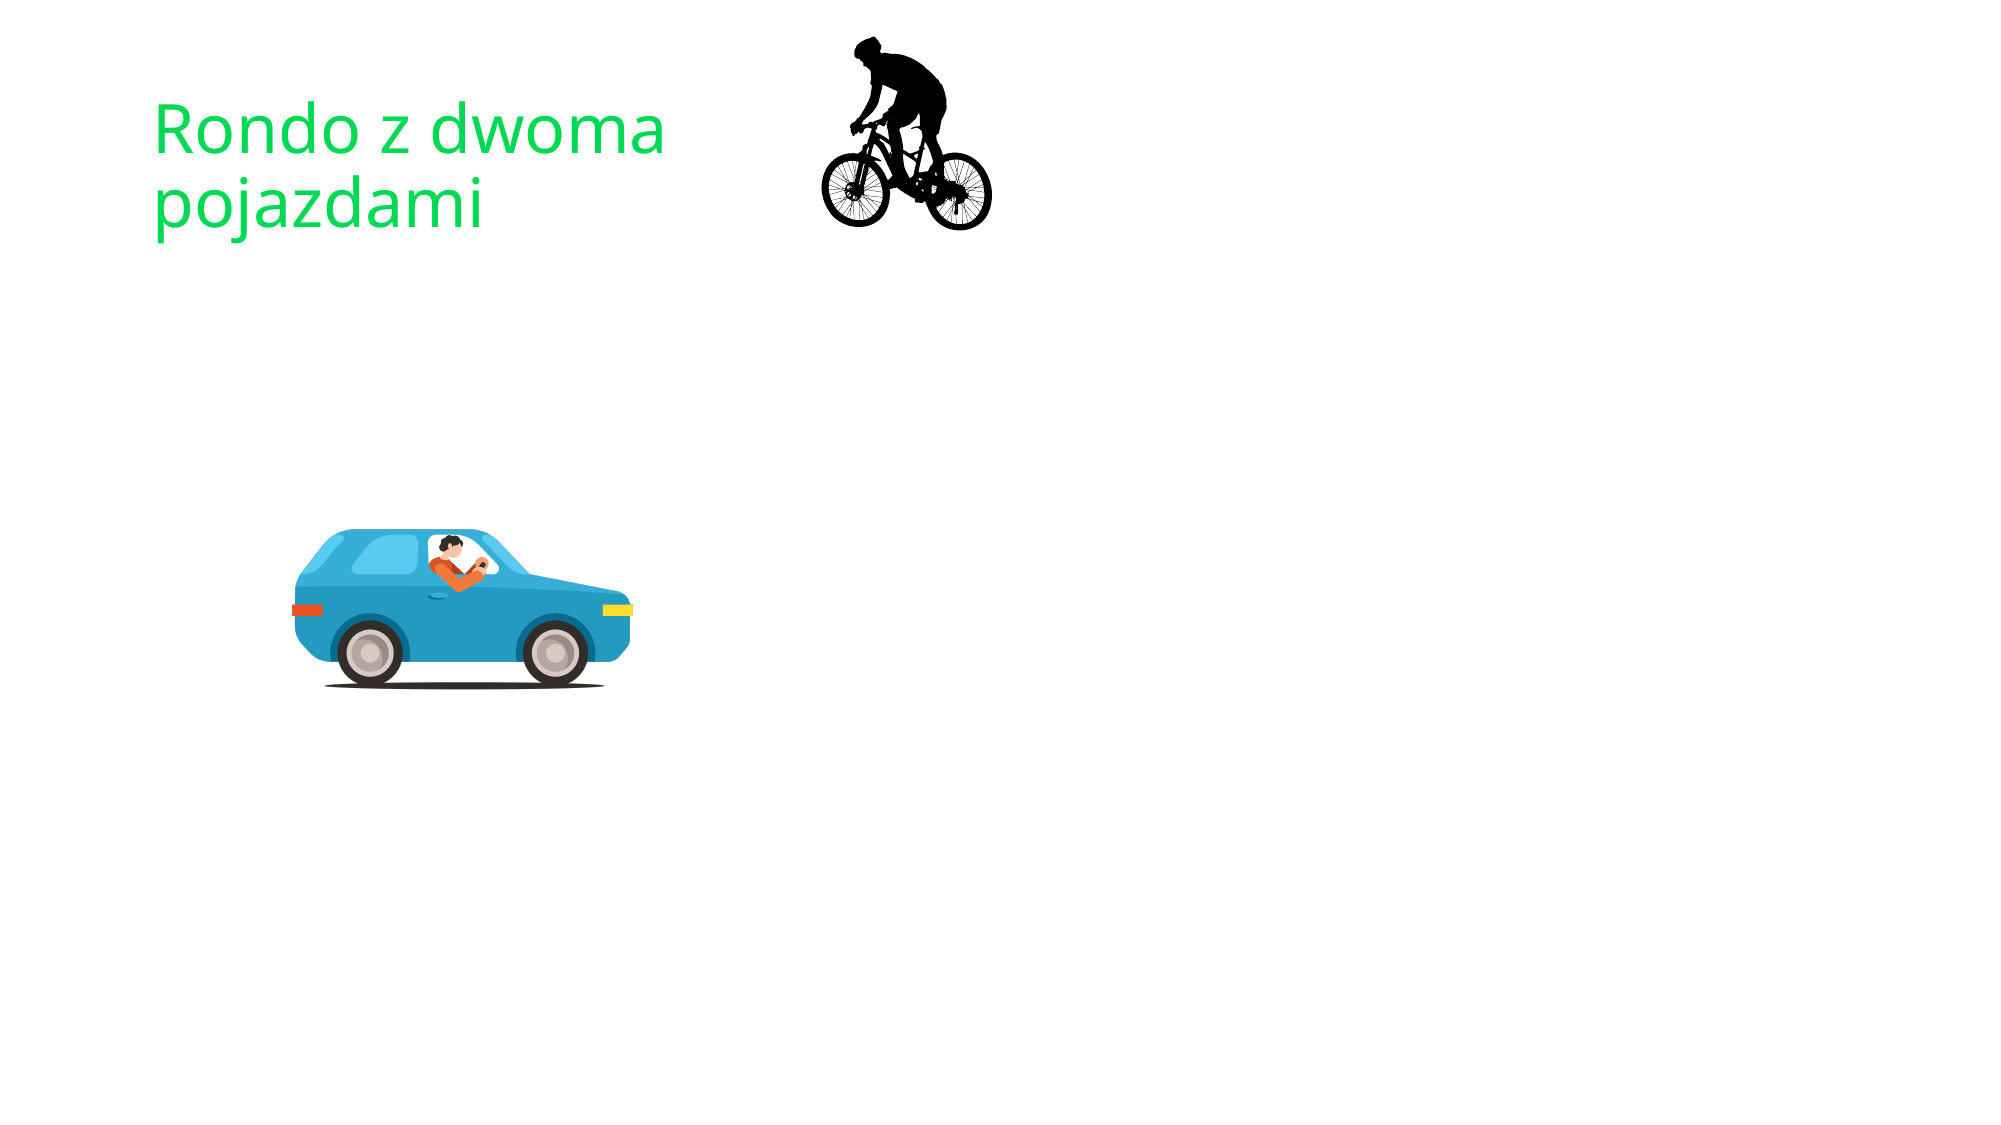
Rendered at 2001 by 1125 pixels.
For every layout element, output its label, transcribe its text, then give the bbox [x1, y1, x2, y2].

picture [809, 30, 1000, 238]
picture [292, 529, 633, 778]
title Rondo z dwoma pojazdami [137, 59, 703, 278]
